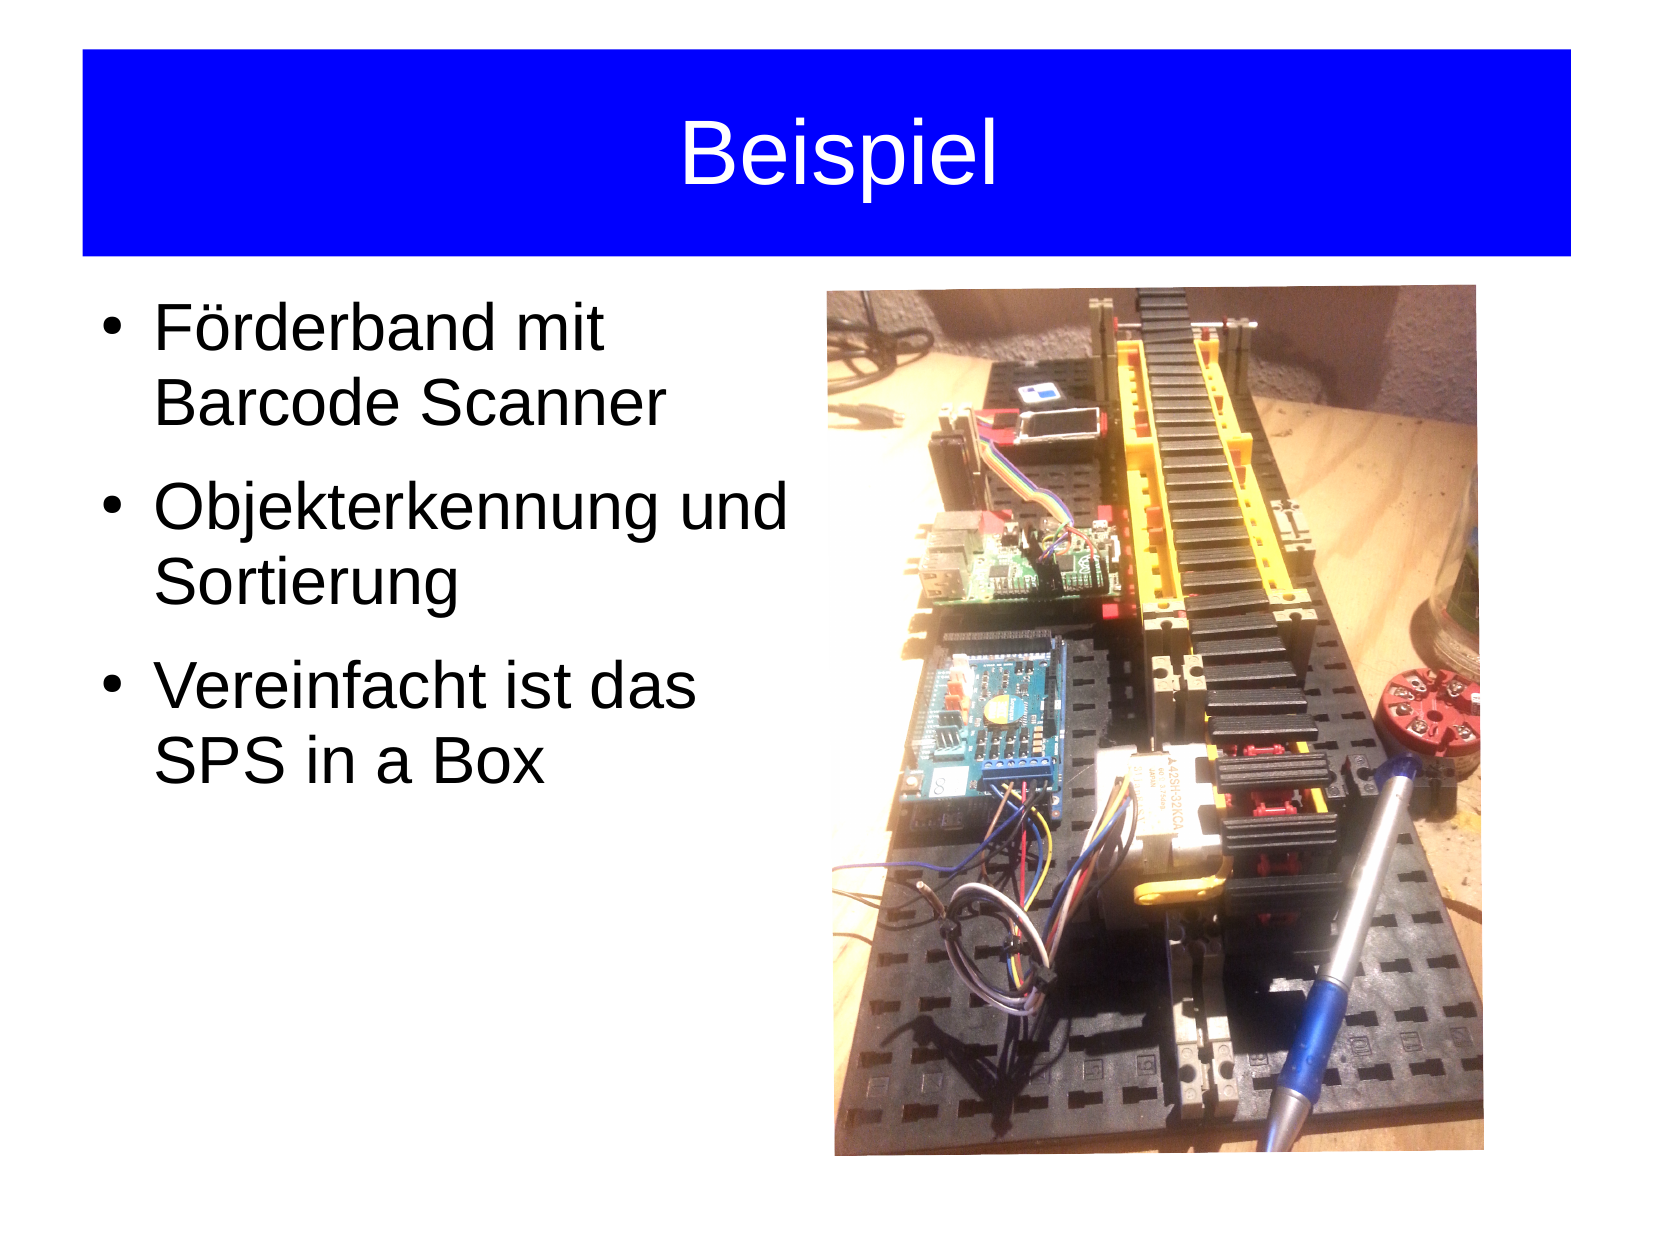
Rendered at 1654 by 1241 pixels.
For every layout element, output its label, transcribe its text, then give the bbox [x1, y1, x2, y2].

title Beispiel [82, 49, 1571, 257]
list Förderband mit Barcode Scanner Objekterkennung und Sortierung Vereinfacht ist das SPS in a Box [82, 290, 809, 1010]
picture [826, 284, 1484, 1156]
